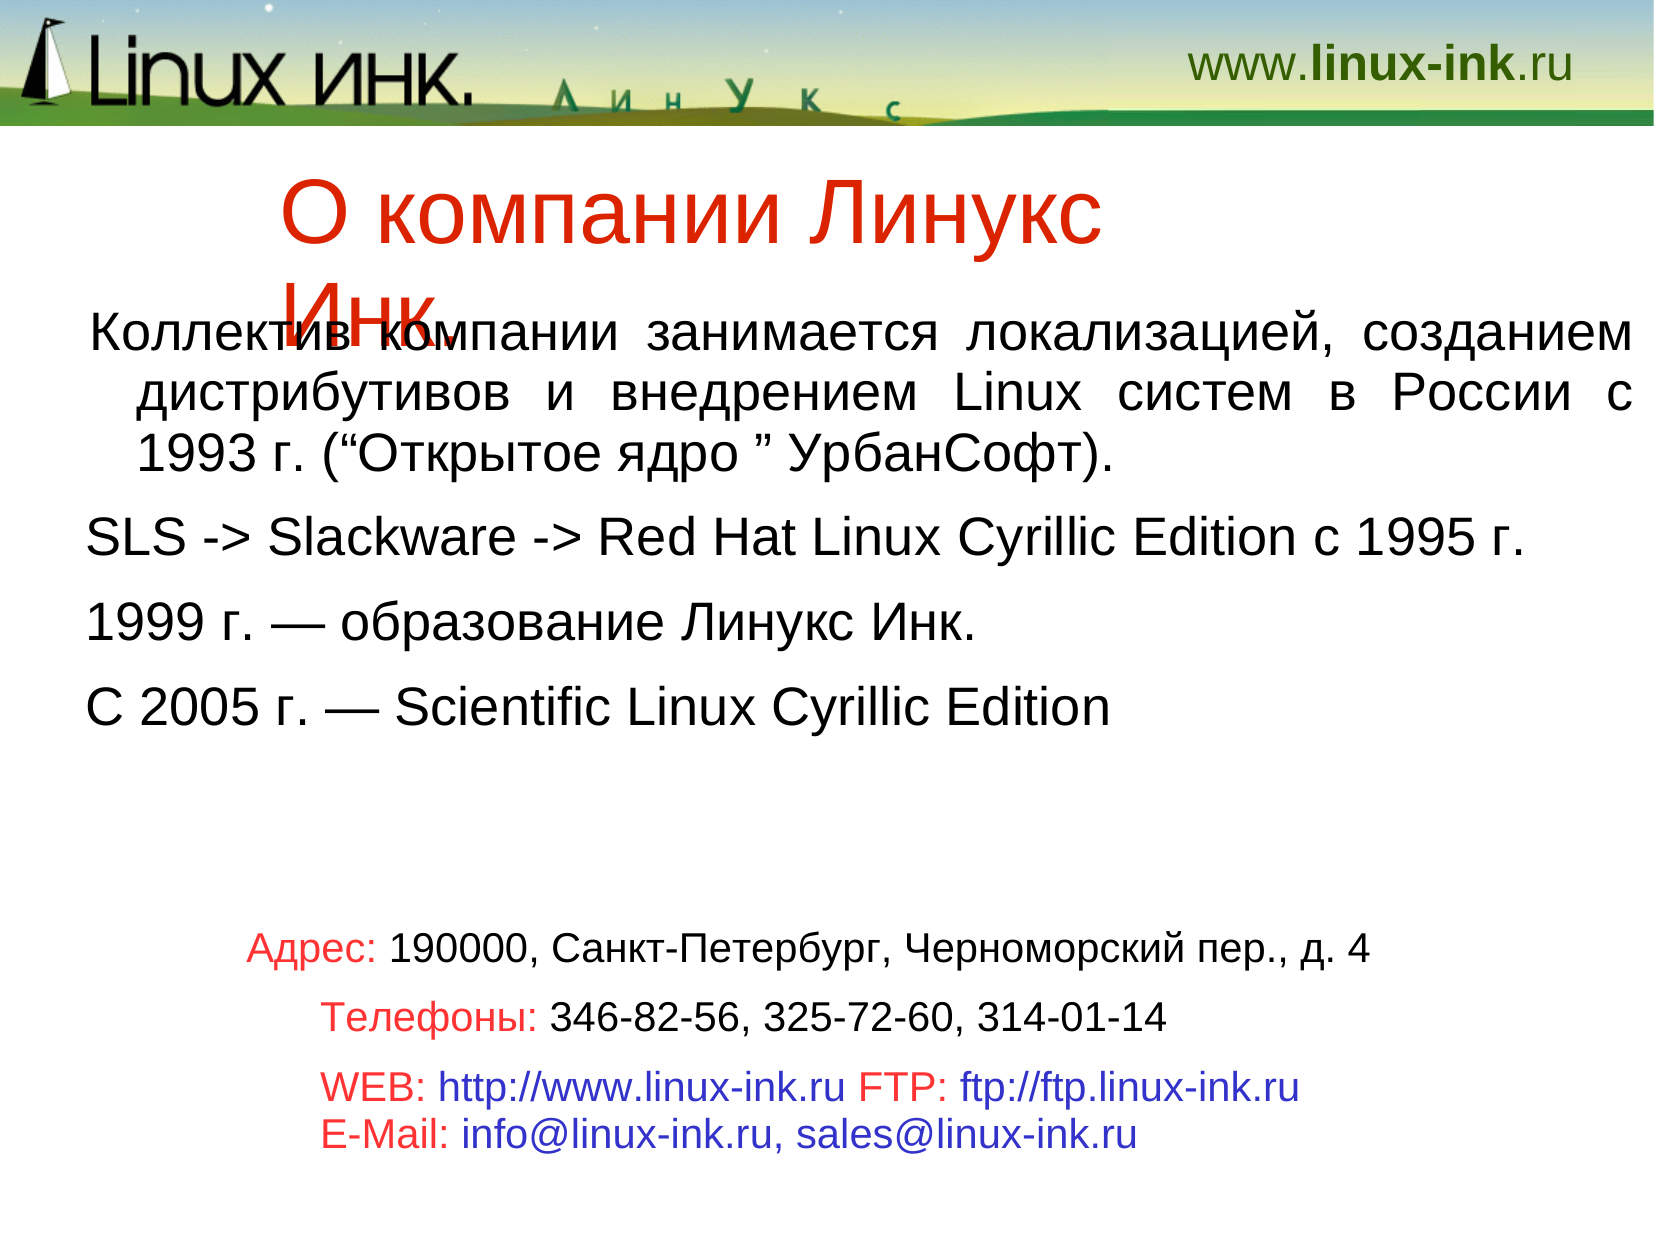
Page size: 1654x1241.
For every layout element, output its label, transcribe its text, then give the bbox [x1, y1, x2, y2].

text_box Коллектив компании занимается локализацией, созданием дистрибутивов и внедрением Linux систем в России с 1993 г. (“Открытое ядро ” УрбанСофт). SLS -> Slackware -> Red Hat Linux Cyrillic Edition с 1995 г. 1999 г. ― образование Линукс Инк. С 2005 г. ― Scientific Linux Cyrillic Edition [14, 300, 1636, 1053]
text_box Адрес: 190000, Санкт-Петербург, Черноморский пер., д. 4 Телефоны: 346-82-56, 325-72-60, 314-01-14 WEB: http://www.linux-ink.ru FTP: ftp://ftp.linux-ink.ru E-Mail: info@linux-ink.ru, sales@linux-ink.ru [246, 924, 1372, 1158]
picture [0, 0, 1654, 126]
text_box О компании Линукс Инк. [279, 159, 1311, 262]
